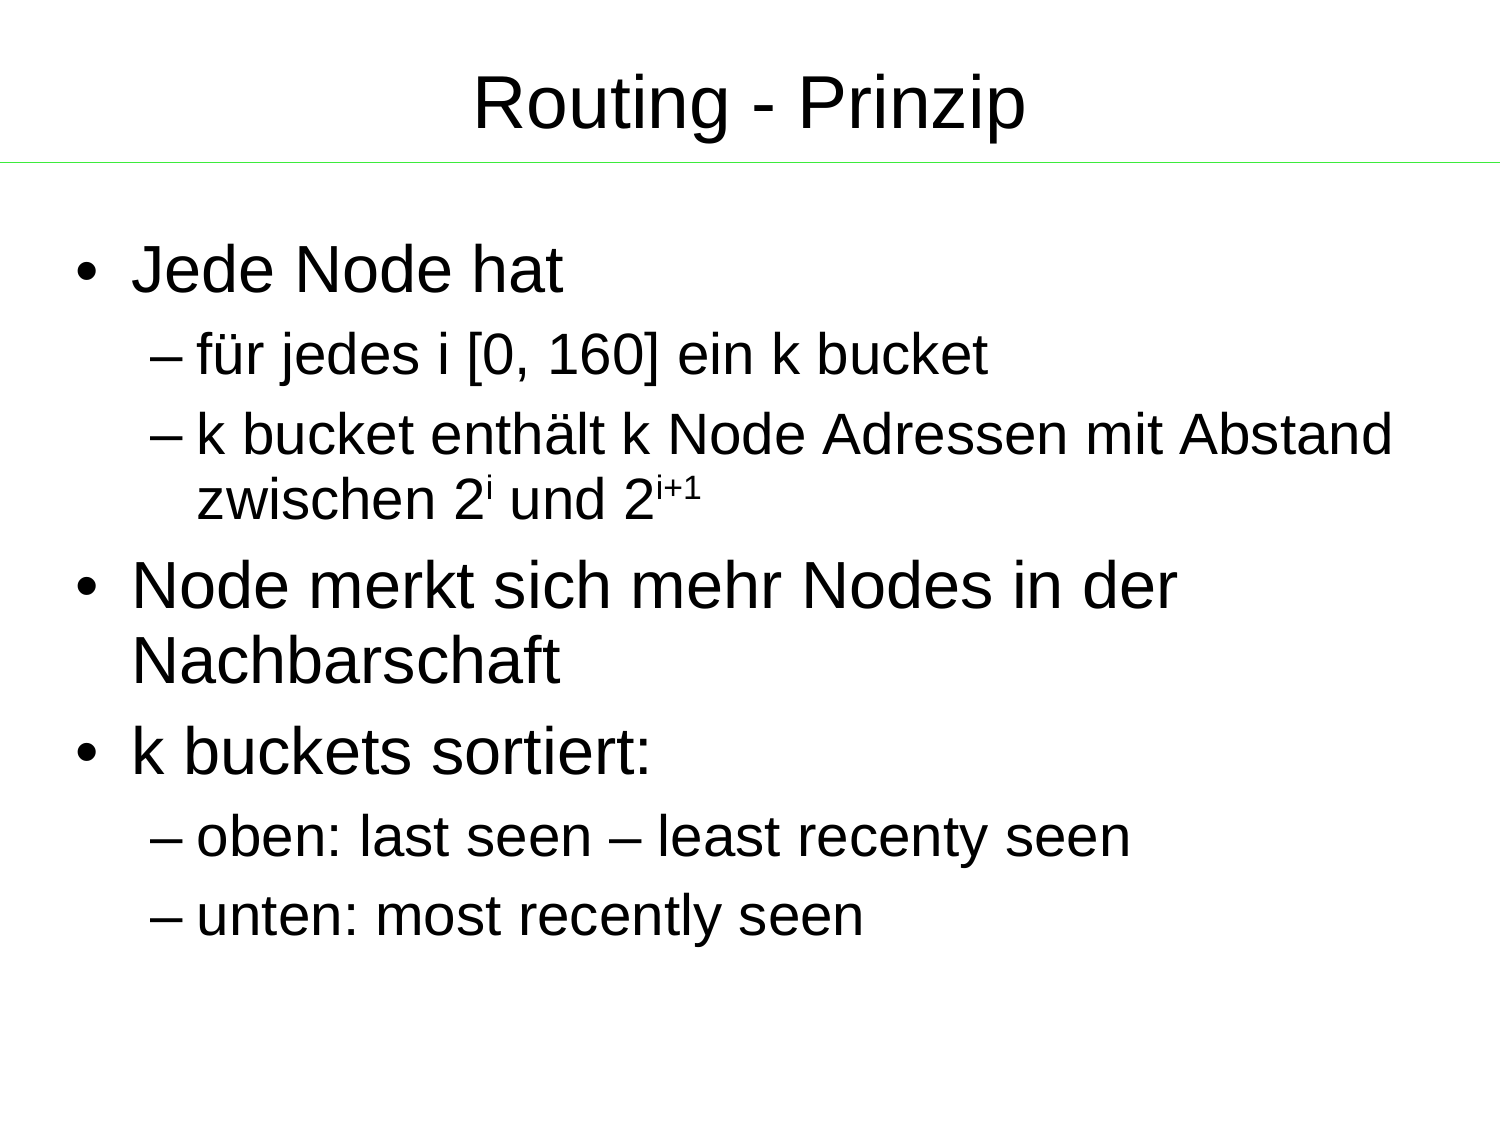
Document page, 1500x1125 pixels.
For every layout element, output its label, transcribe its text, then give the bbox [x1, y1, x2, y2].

list Jede Node hat für jedes i [0, 160] ein k bucket k bucket enthält k Node Adressen mit Abstand zwischen 2i und 2i+1 Node merkt sich mehr Nodes in der Nachbarschaft k buckets sortiert: oben: last seen – least recenty seen unten: most recently seen [75, 232, 1426, 986]
title Routing - Prinzip [75, 57, 1426, 148]
